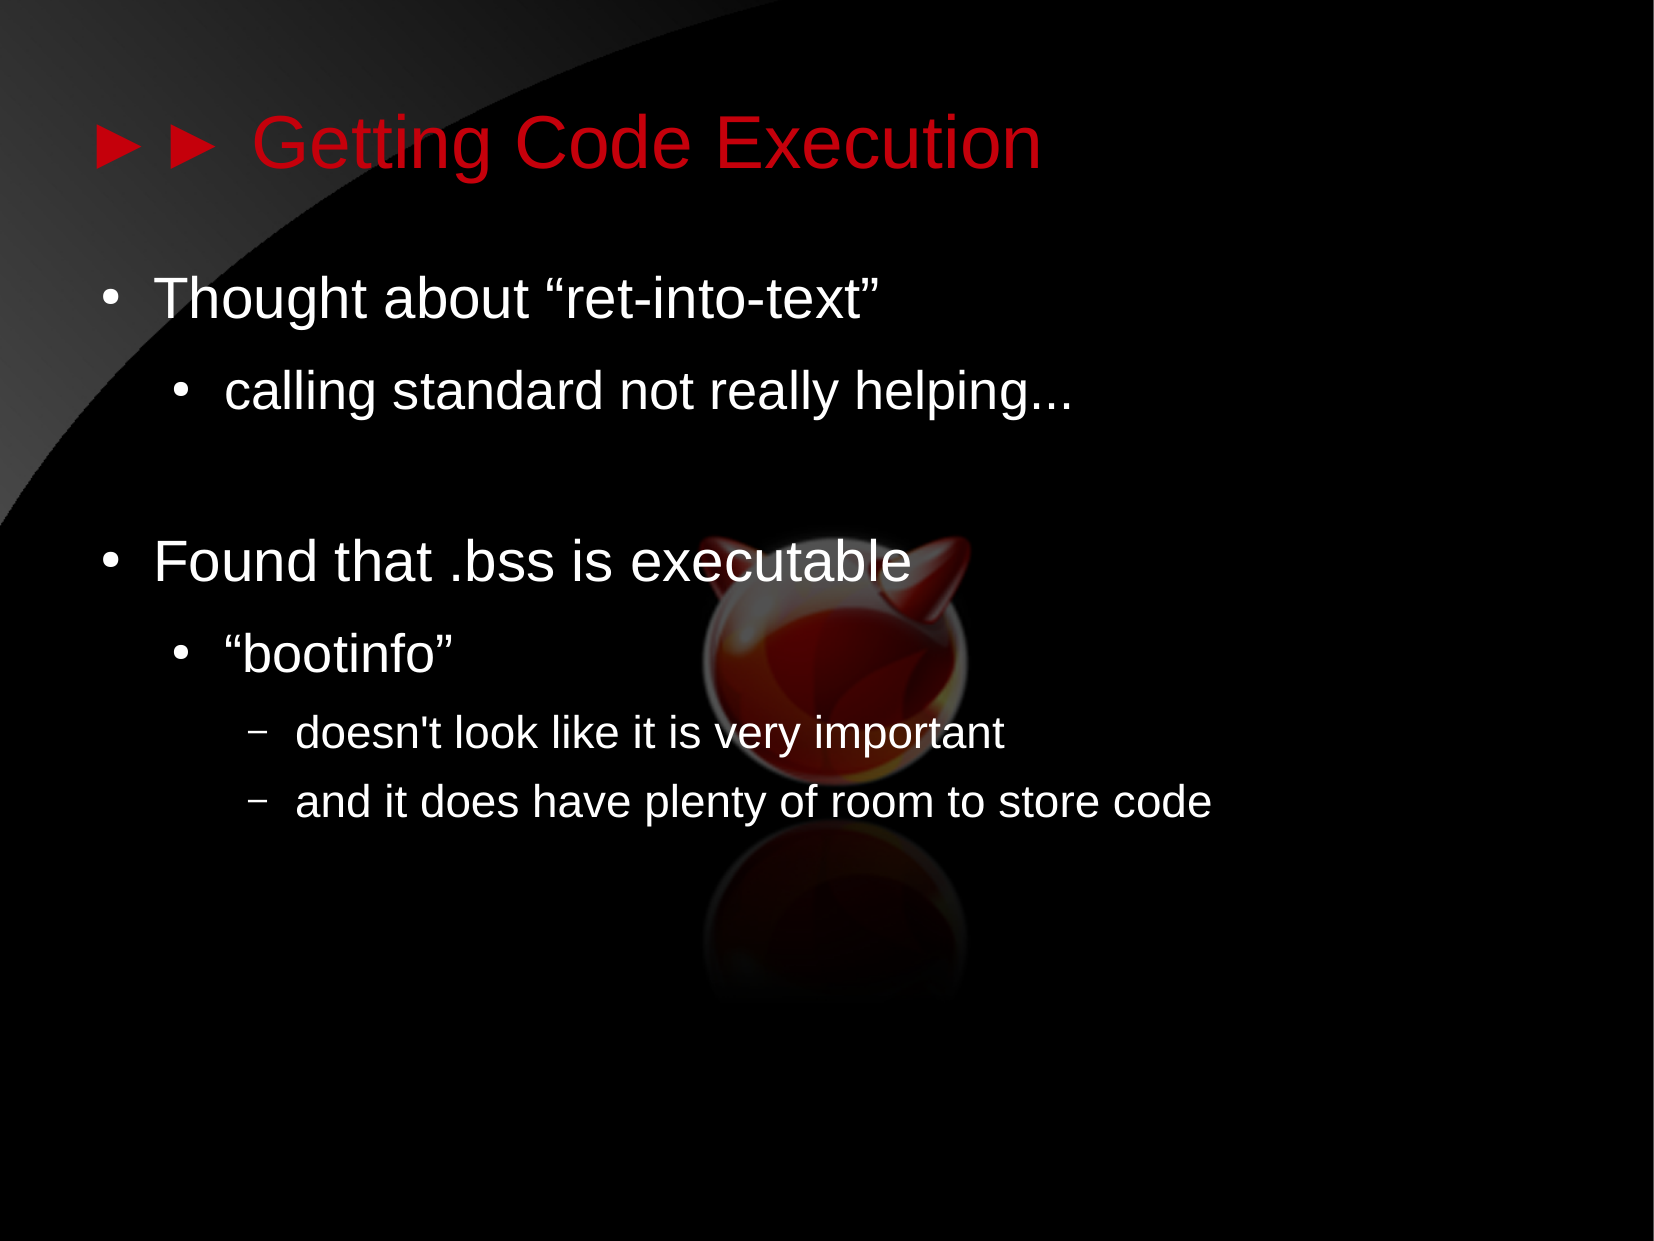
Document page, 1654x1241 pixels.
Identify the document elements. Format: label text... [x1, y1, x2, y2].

title ►► Getting Code Execution [82, 49, 1571, 237]
picture [0, 0, 1654, 1241]
list Thought about “ret-into-text” calling standard not really helping... Found that .bss is executable “bootinfo” doesn't look like it is very important and it does have plenty of room to store code [82, 265, 1571, 1152]
